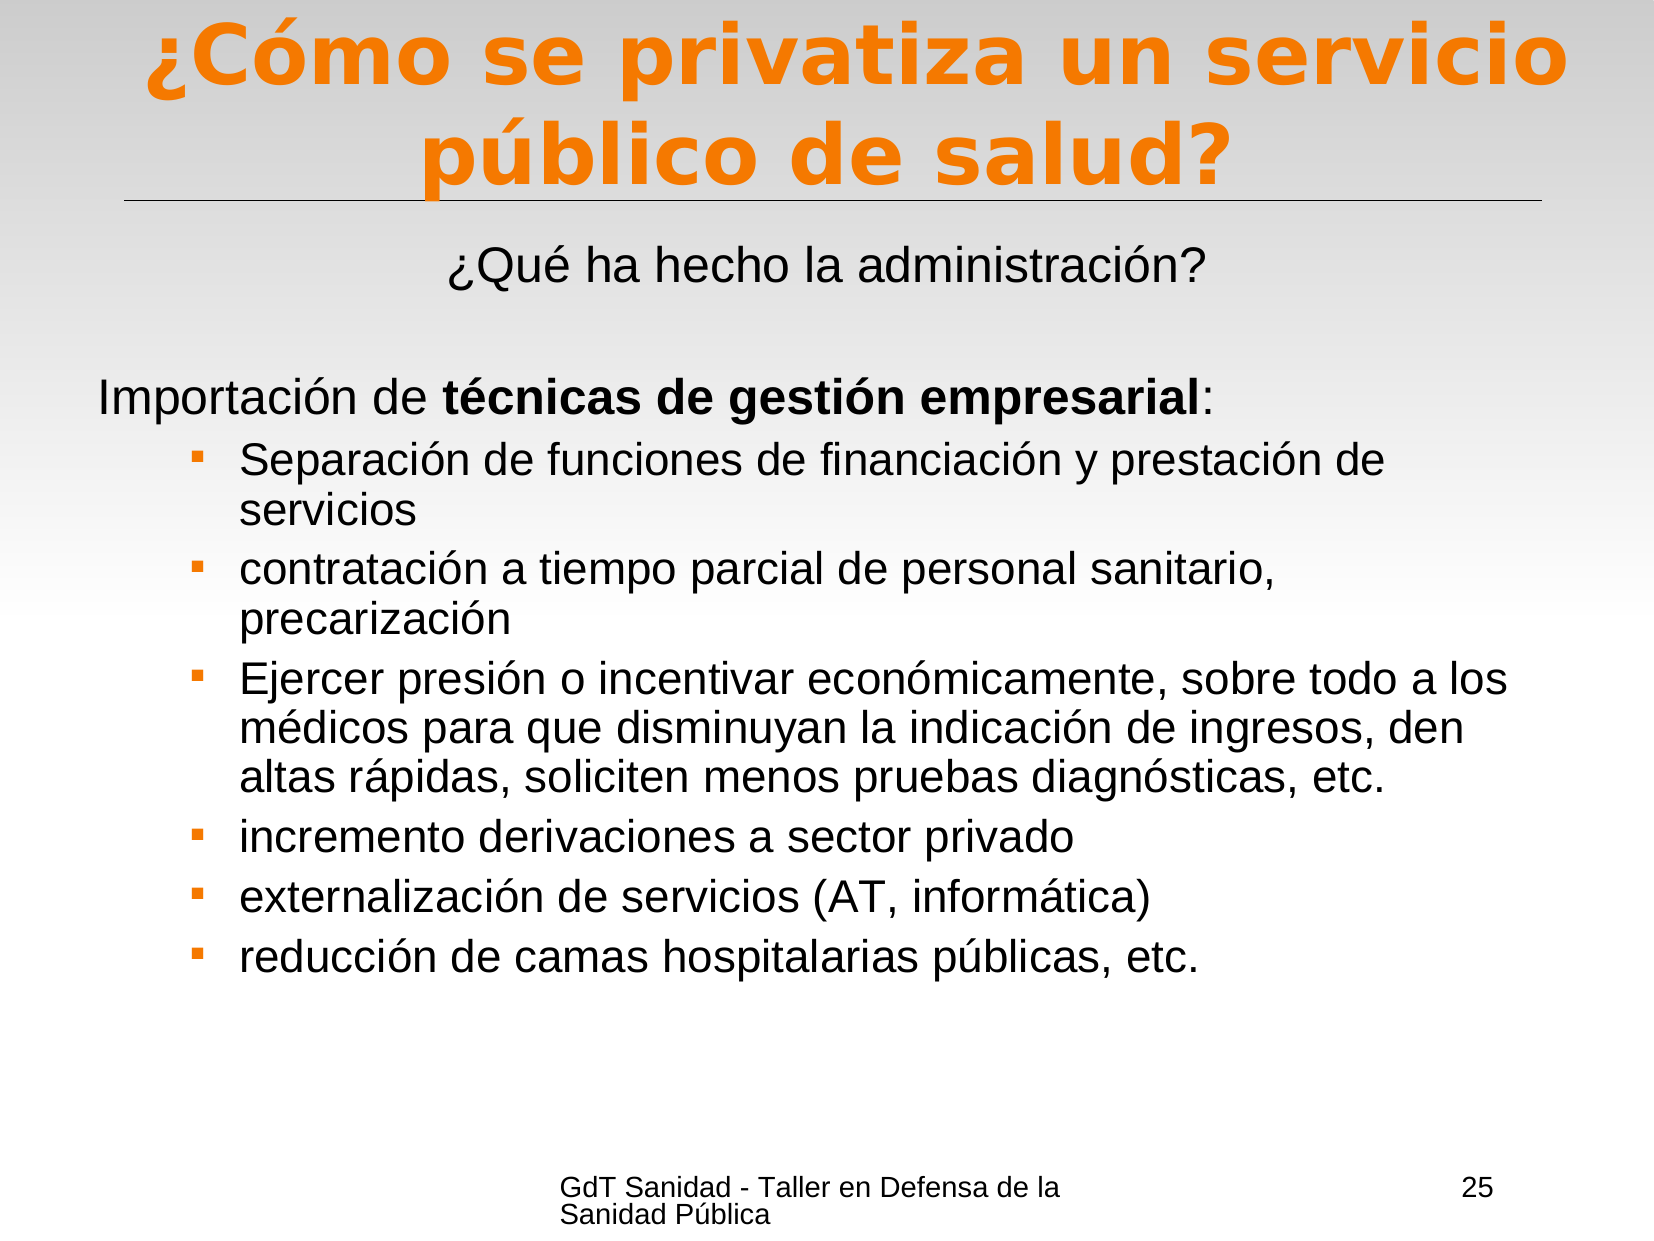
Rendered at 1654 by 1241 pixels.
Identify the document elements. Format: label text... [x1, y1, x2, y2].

title ¿Cómo se privatiza un servicio público de salud? [59, 0, 1625, 209]
list ¿Qué ha hecho la administración? Importación de técnicas de gestión empresarial: Separación de funciones de financiación y prestación de servicios contratación a tiempo parcial de personal sanitario, precarización Ejercer presión o incentivar económicamente, sobre todo a los médicos para que disminuyan la indicación de ingresos, den altas rápidas, soliciten menos pruebas diagnósticas, etc. incremento derivaciones a sector privado externalización de servicios (AT, informática) reducción de camas hospitalarias públicas, etc. [82, 231, 1571, 1050]
